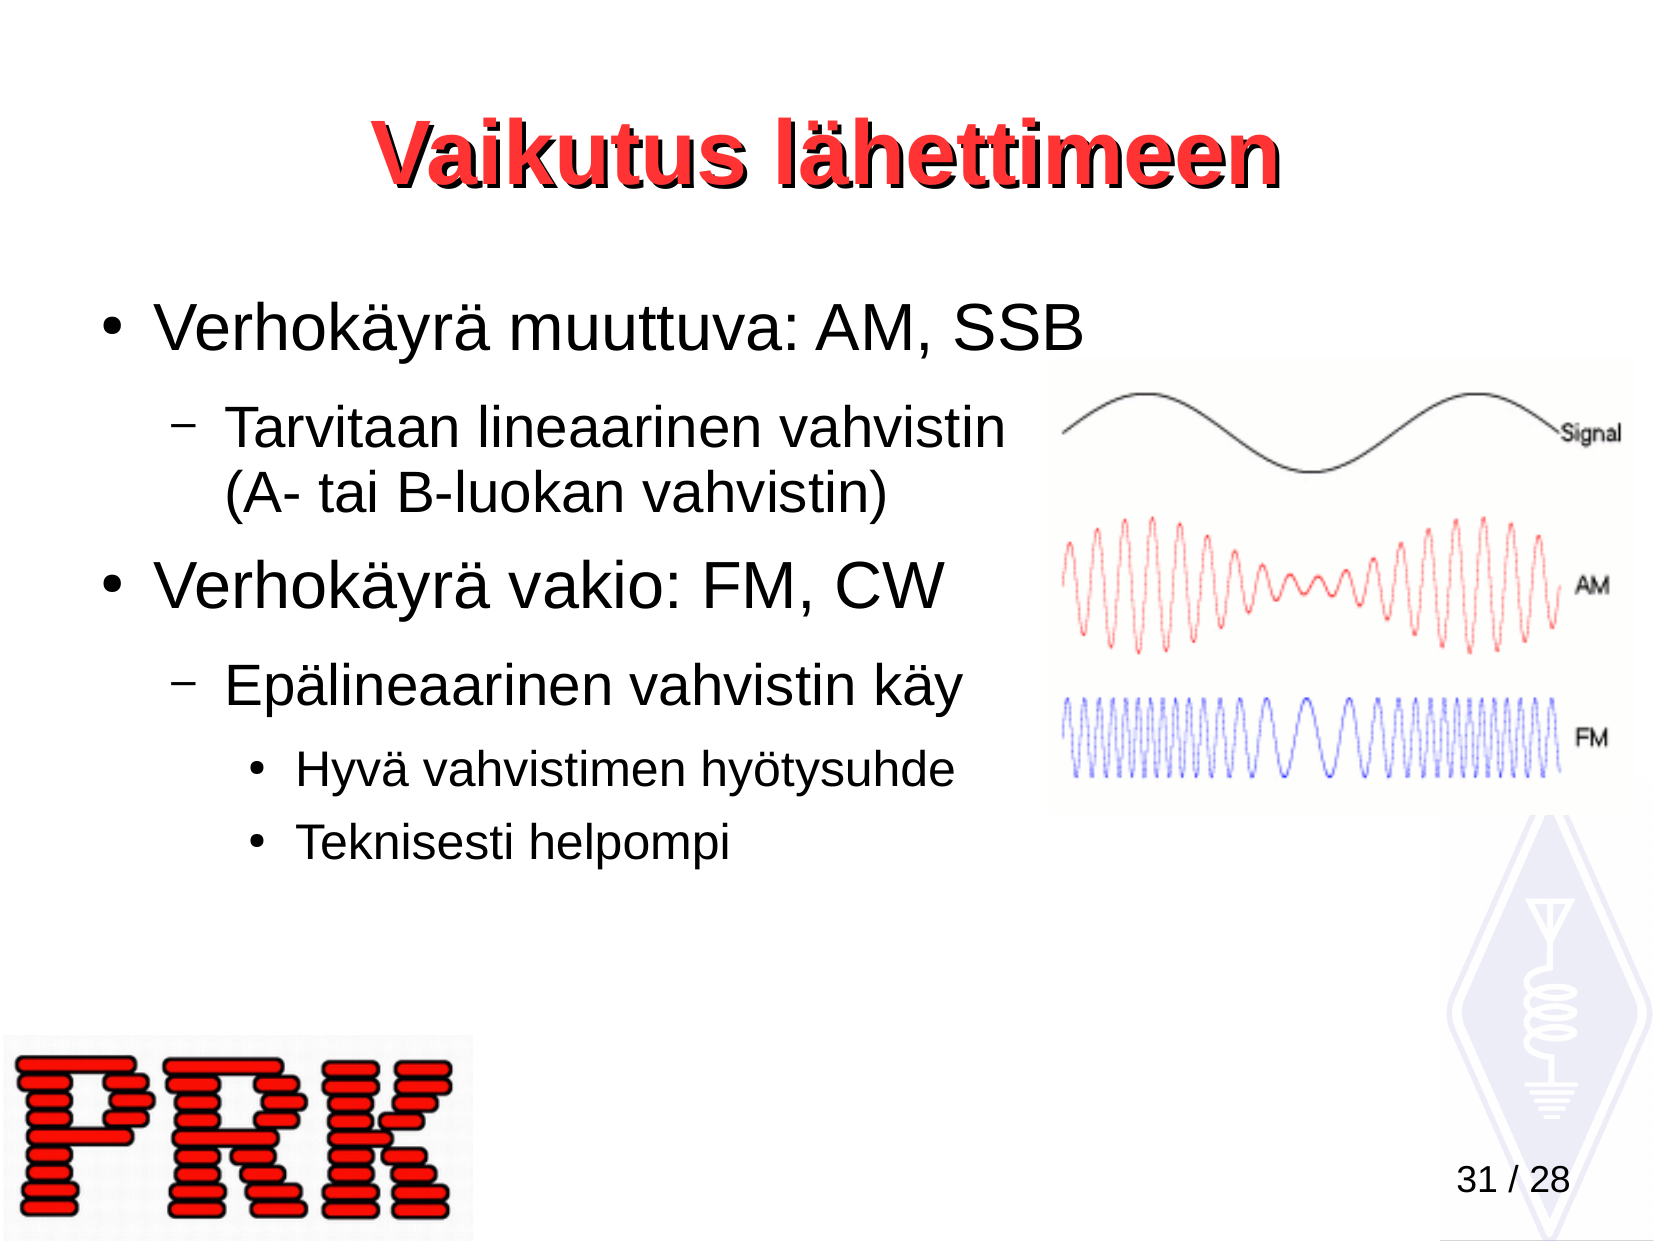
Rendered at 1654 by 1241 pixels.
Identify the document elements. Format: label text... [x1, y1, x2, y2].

picture [1049, 357, 1654, 1241]
picture [3, 1035, 473, 1241]
list Verhokäyrä muuttuva: AM, SSB Tarvitaan lineaarinen vahvistin (A- tai B-luokan vahvistin) Verhokäyrä vakio: FM, CW Epälineaarinen vahvistin käy Hyvä vahvistimen hyötysuhde Teknisesti helpompi [82, 290, 1571, 1010]
title Vaikutus lähettimeen [82, 49, 1571, 257]
